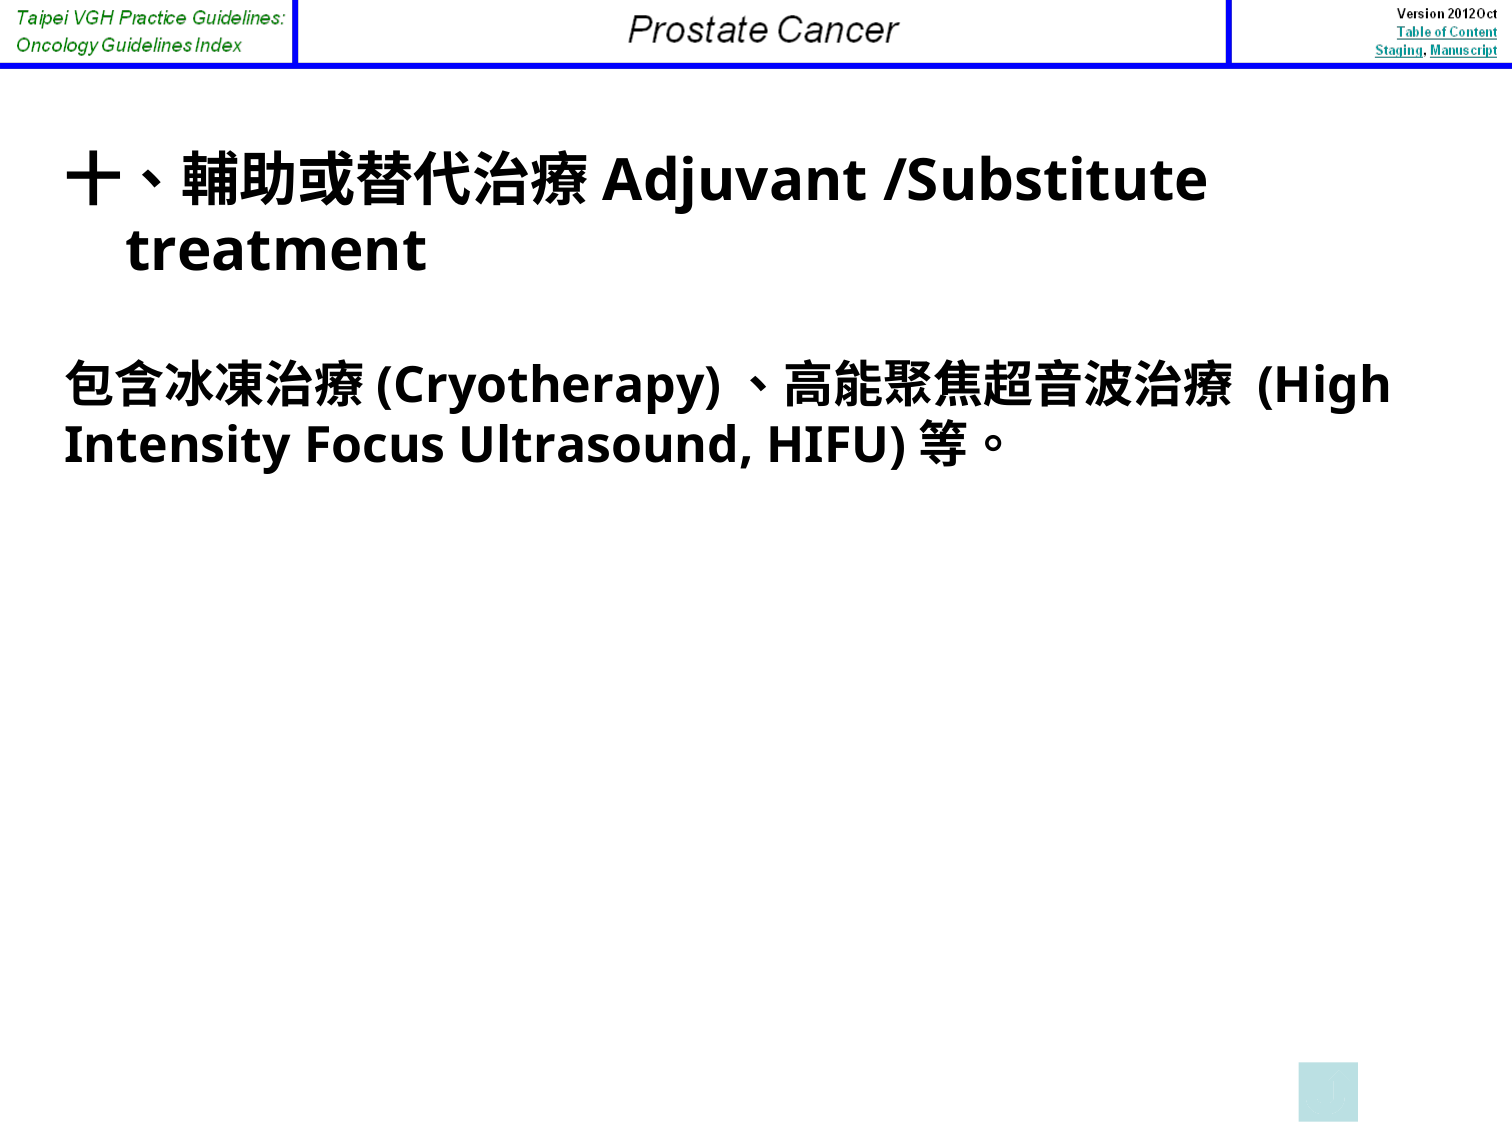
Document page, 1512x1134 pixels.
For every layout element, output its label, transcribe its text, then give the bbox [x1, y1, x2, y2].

title 十、輔助或替代治療Adjuvant /Substitute treatment 包含冰凍治療(Cryotherapy)、高能聚焦超音波治療 (High Intensity Focus Ultrasound, HIFU)等。 [49, 117, 1477, 567]
